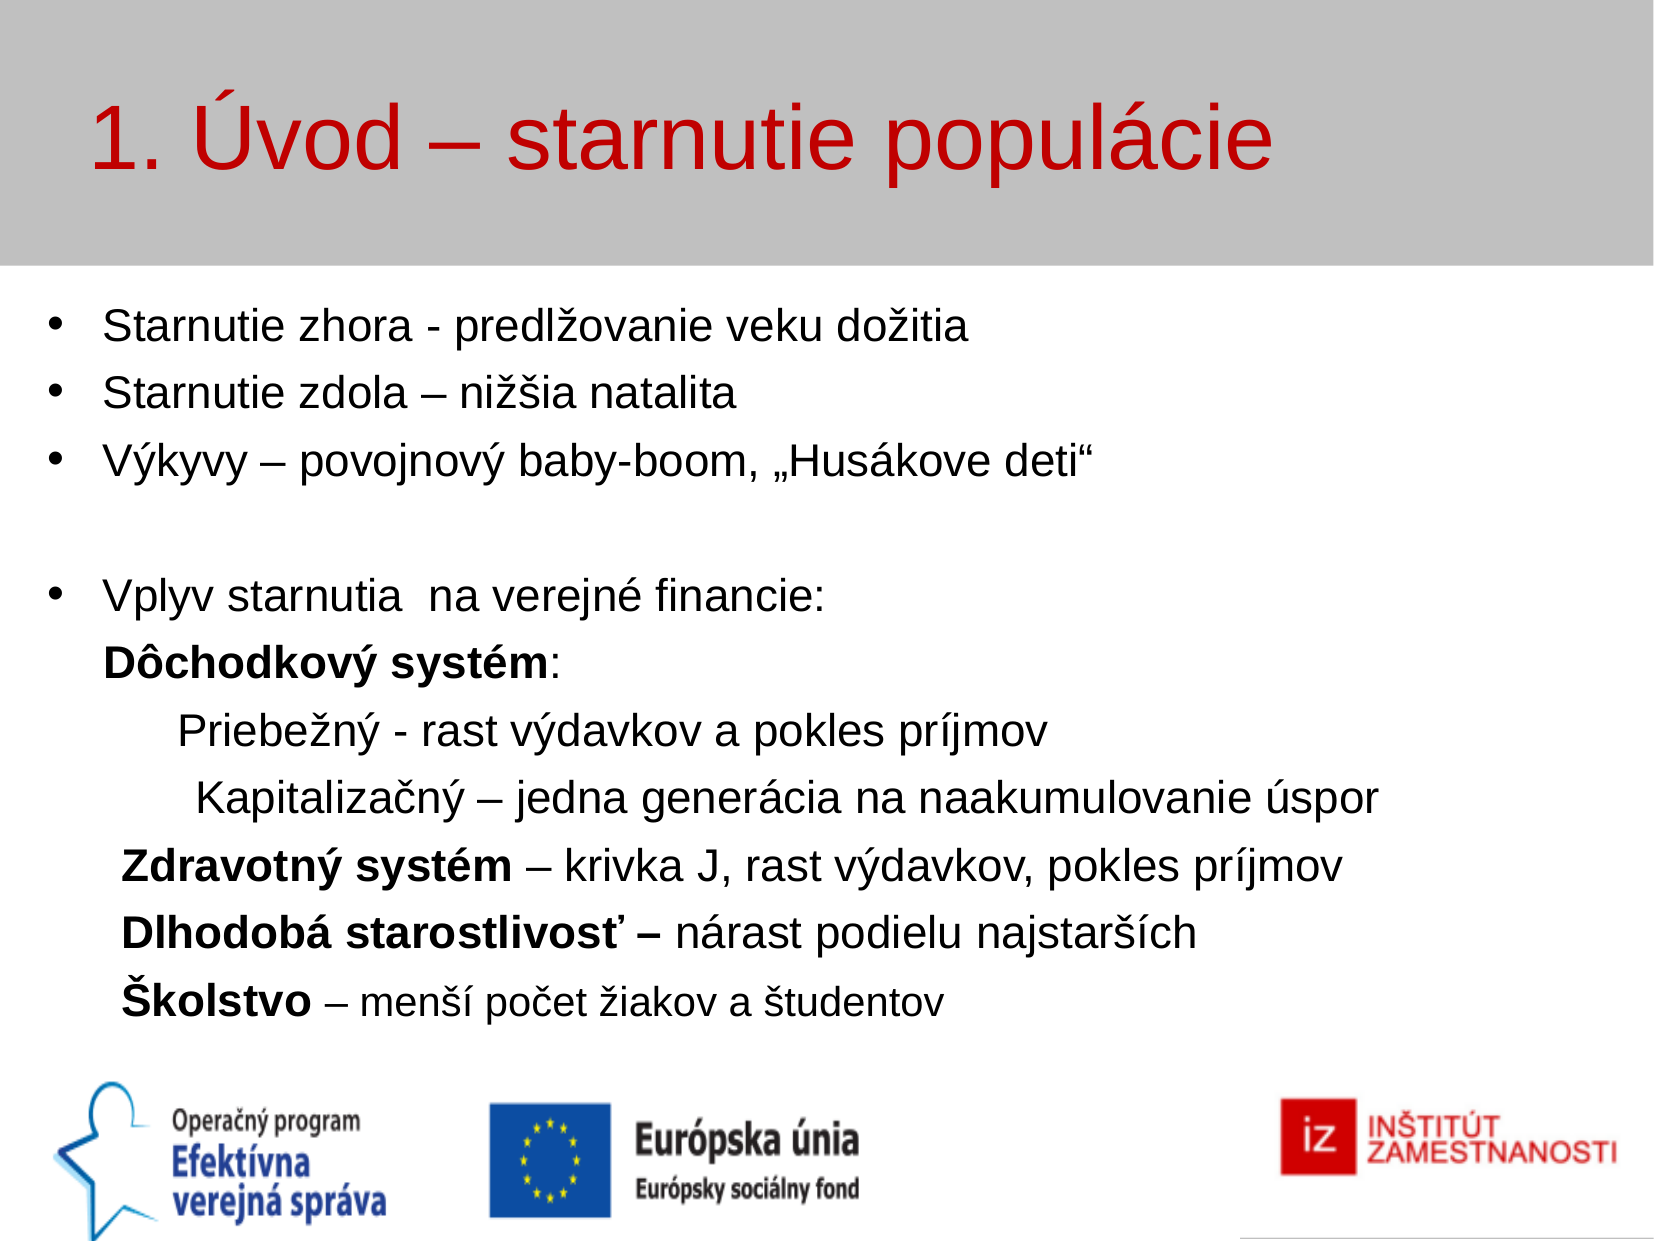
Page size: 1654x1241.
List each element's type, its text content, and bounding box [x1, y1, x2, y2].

picture [29, 1077, 886, 1241]
picture [1240, 1033, 1654, 1241]
title 1. Úvod – starnutie populácie [88, 29, 1565, 237]
list Starnutie zhora - predlžovanie veku dožitia Starnutie zdola – nižšia natalita Výkyvy – povojnový baby-boom, „Husákove deti“ Vplyv starnutia na verejné financie: Dôchodkový systém: Priebežný - rast výdavkov a pokles príjmov Kapitalizačný – jedna generácia na naakumulovanie úspor Zdravotný systém – krivka J, rast výdavkov, pokles príjmov Dlhodobá starostlivosť – nárast podielu najstarších Školstvo – menší počet žiakov a študentov [29, 295, 1533, 1077]
